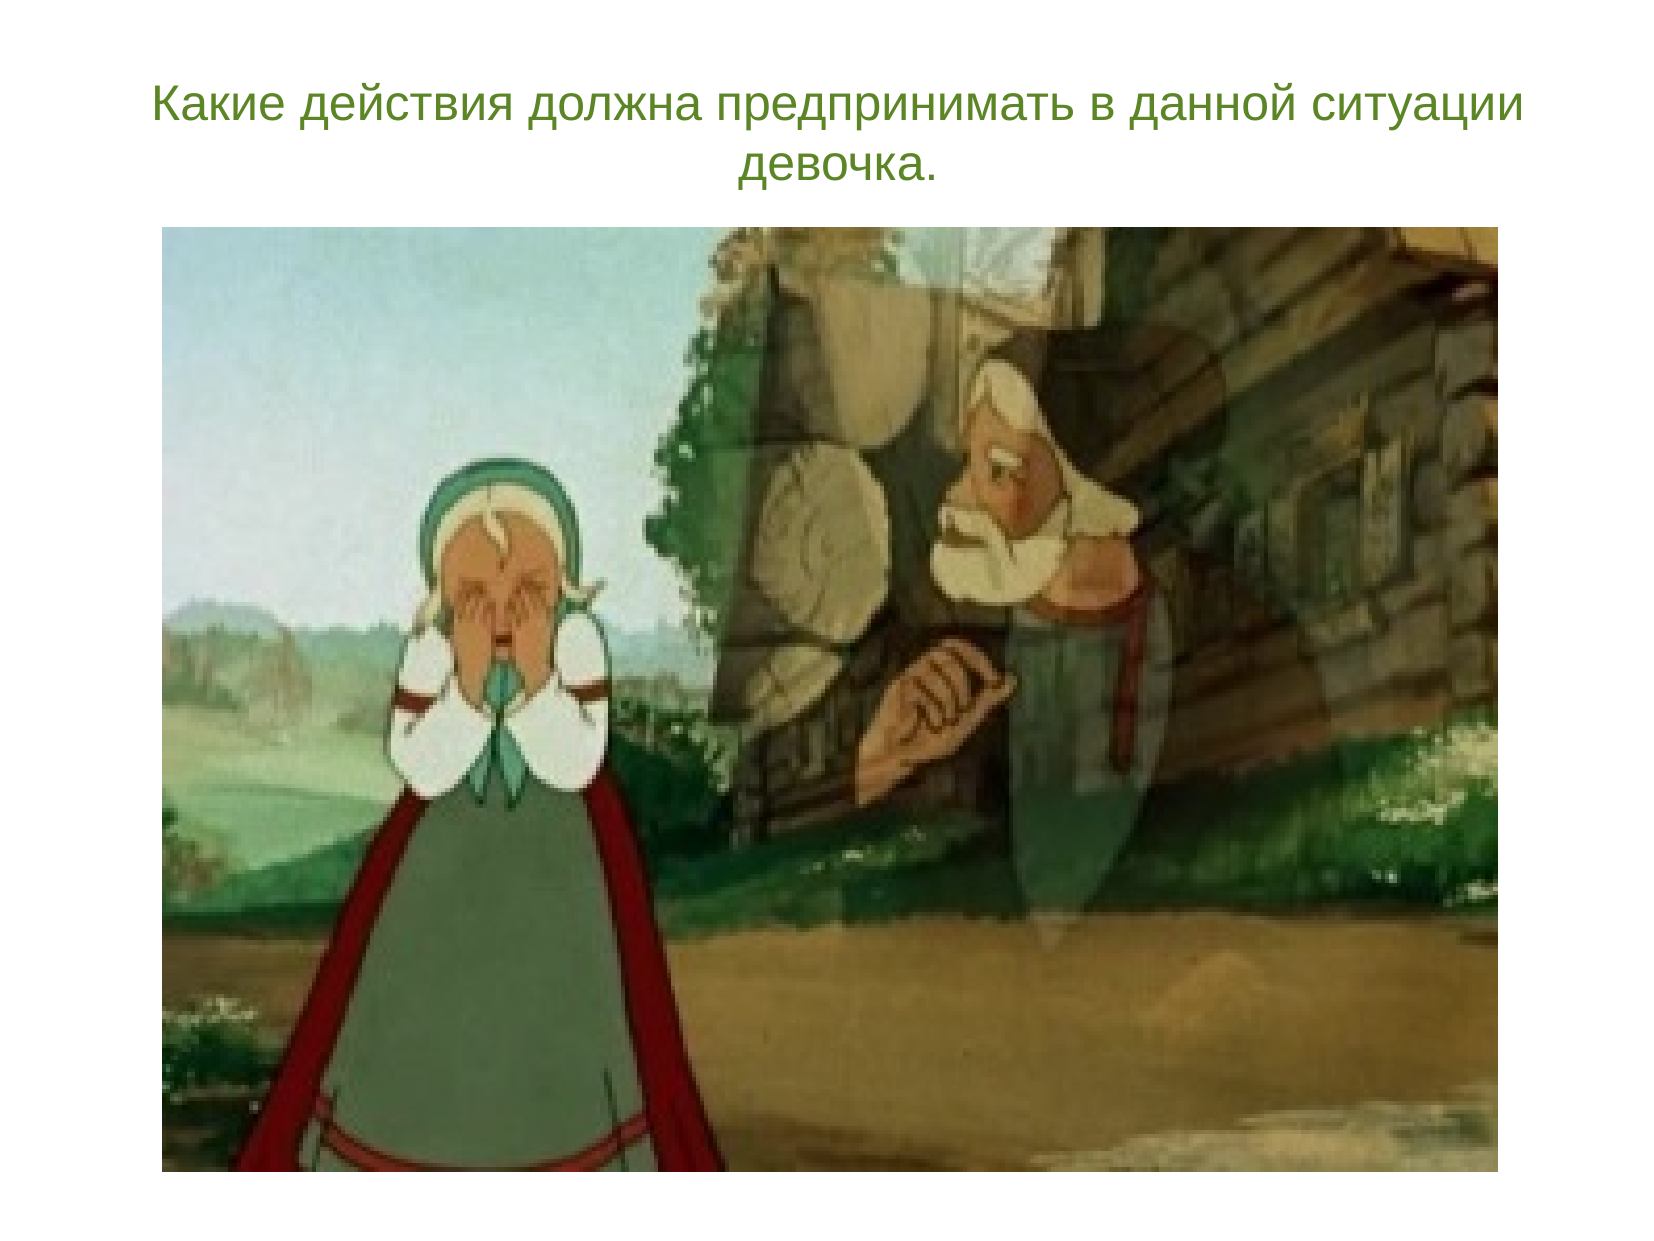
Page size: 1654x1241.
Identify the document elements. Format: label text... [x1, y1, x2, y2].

title Какие действия должна предпринимать в данной ситуации девочка. [97, 0, 1580, 261]
picture [162, 227, 1498, 1172]
